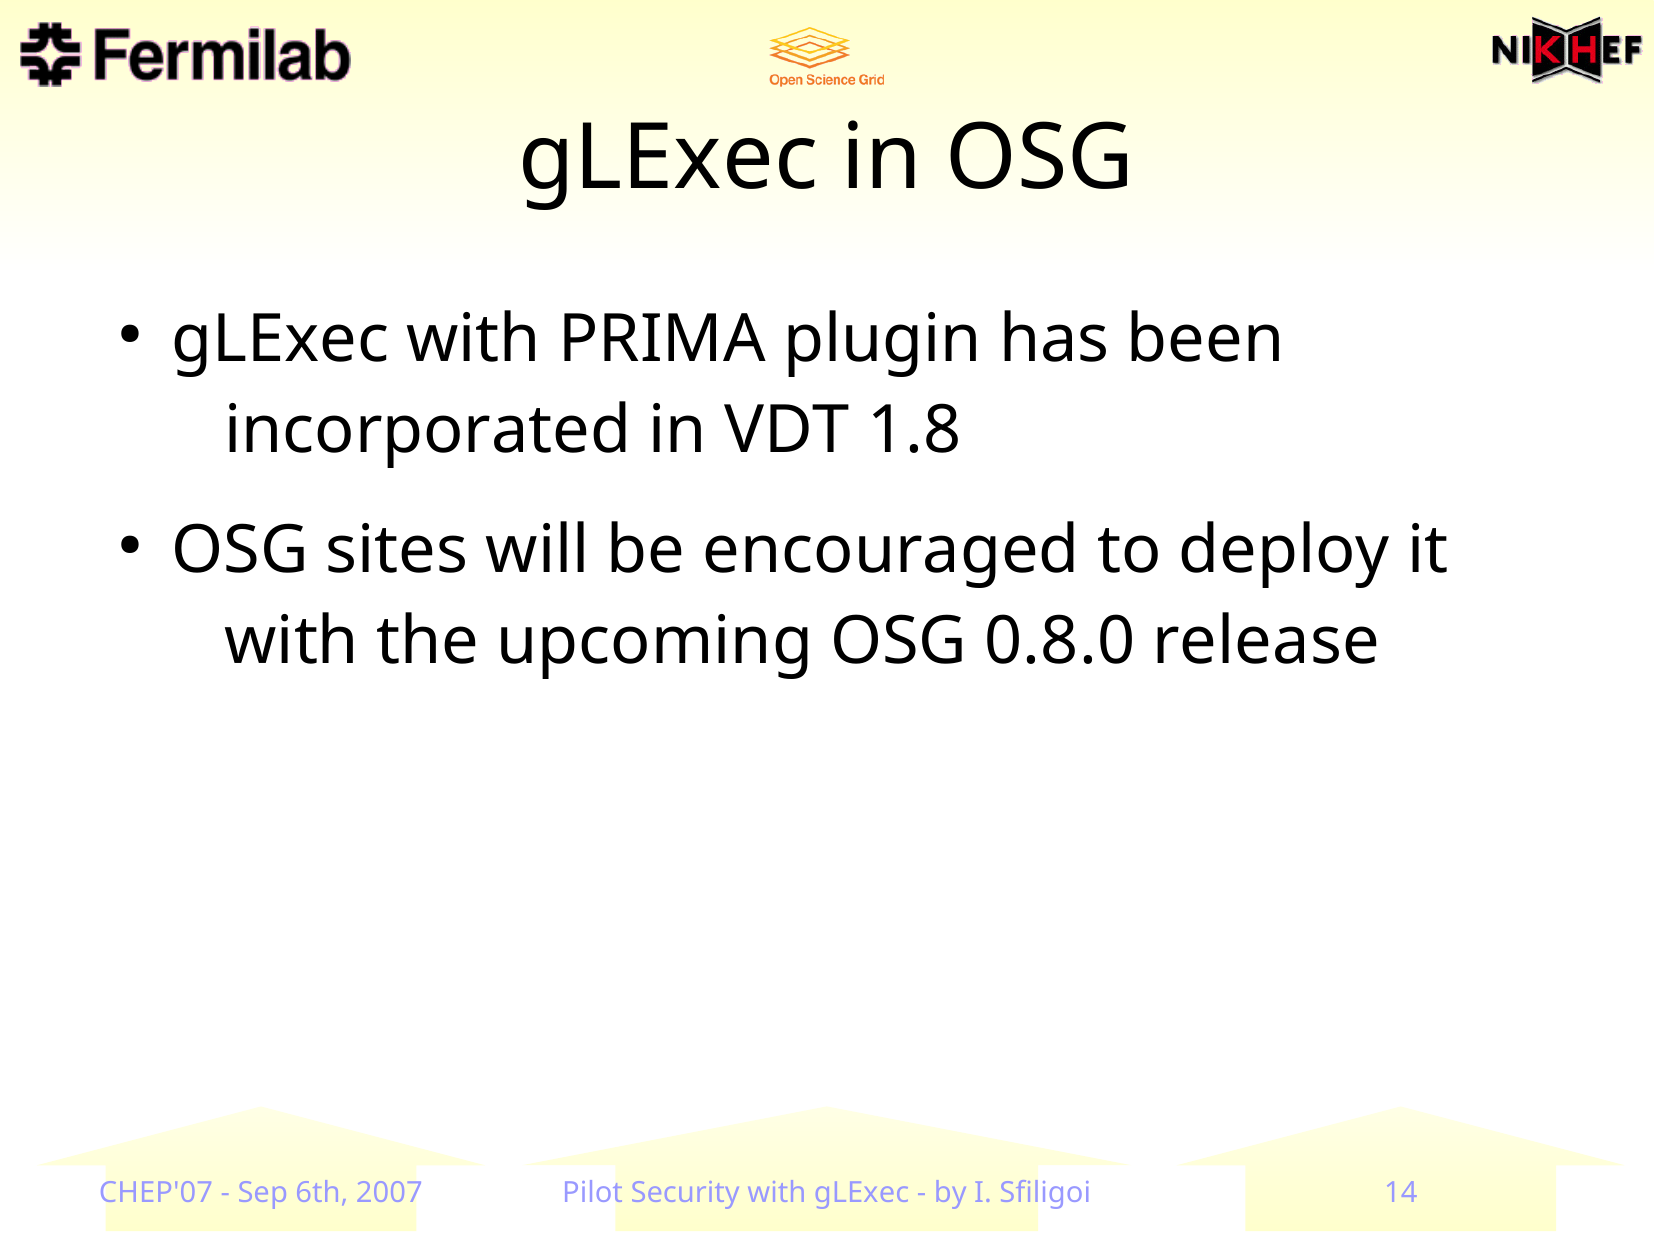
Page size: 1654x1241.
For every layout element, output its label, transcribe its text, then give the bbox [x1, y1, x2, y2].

picture [20, 22, 351, 87]
picture [769, 26, 884, 49]
title gLExec in OSG [82, 49, 1571, 257]
list gLExec with PRIMA plugin has been incorporated in VDT 1.8 OSG sites will be encouraged to deploy it with the upcoming OSG 0.8.0 release [82, 290, 1571, 1109]
picture [1492, 16, 1643, 84]
